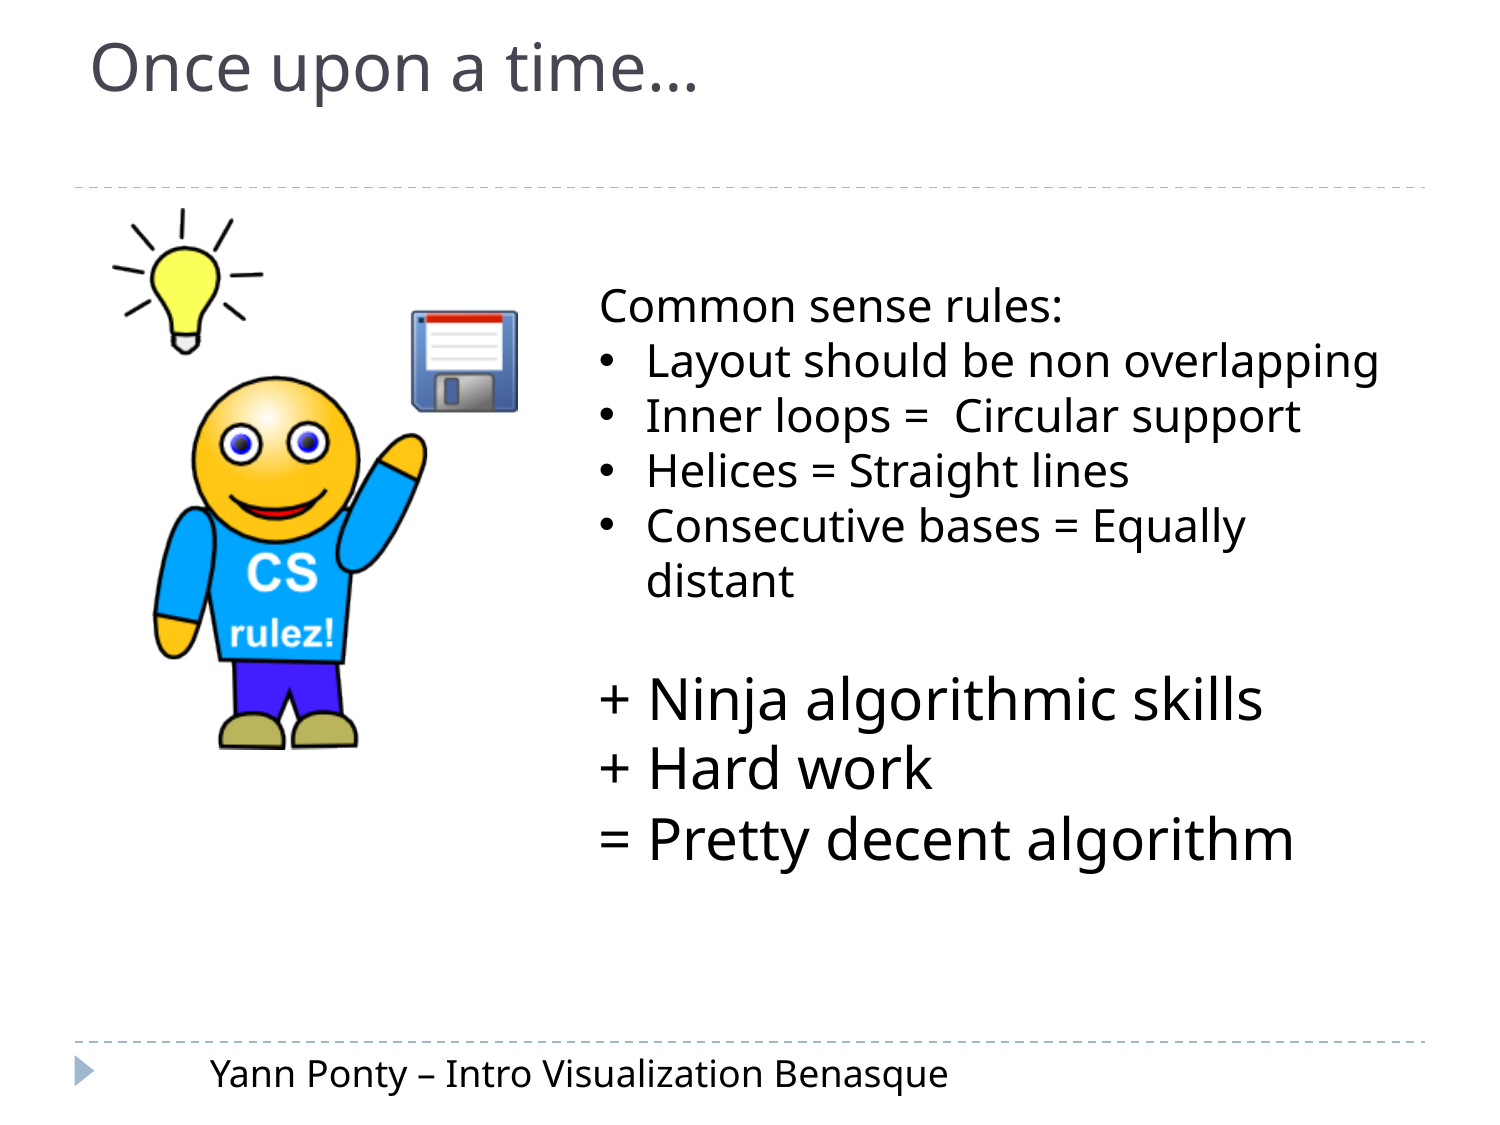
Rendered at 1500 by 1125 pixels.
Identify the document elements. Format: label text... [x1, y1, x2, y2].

picture [112, 208, 518, 750]
text_box Common sense rules: Layout should be non overlapping Inner loops = Circular support Helices = Straight lines Consecutive bases = Equally distant + Ninja algorithmic skills + Hard work = Pretty decent algorithm [583, 269, 1397, 879]
title Once upon a time… [75, 17, 1300, 113]
